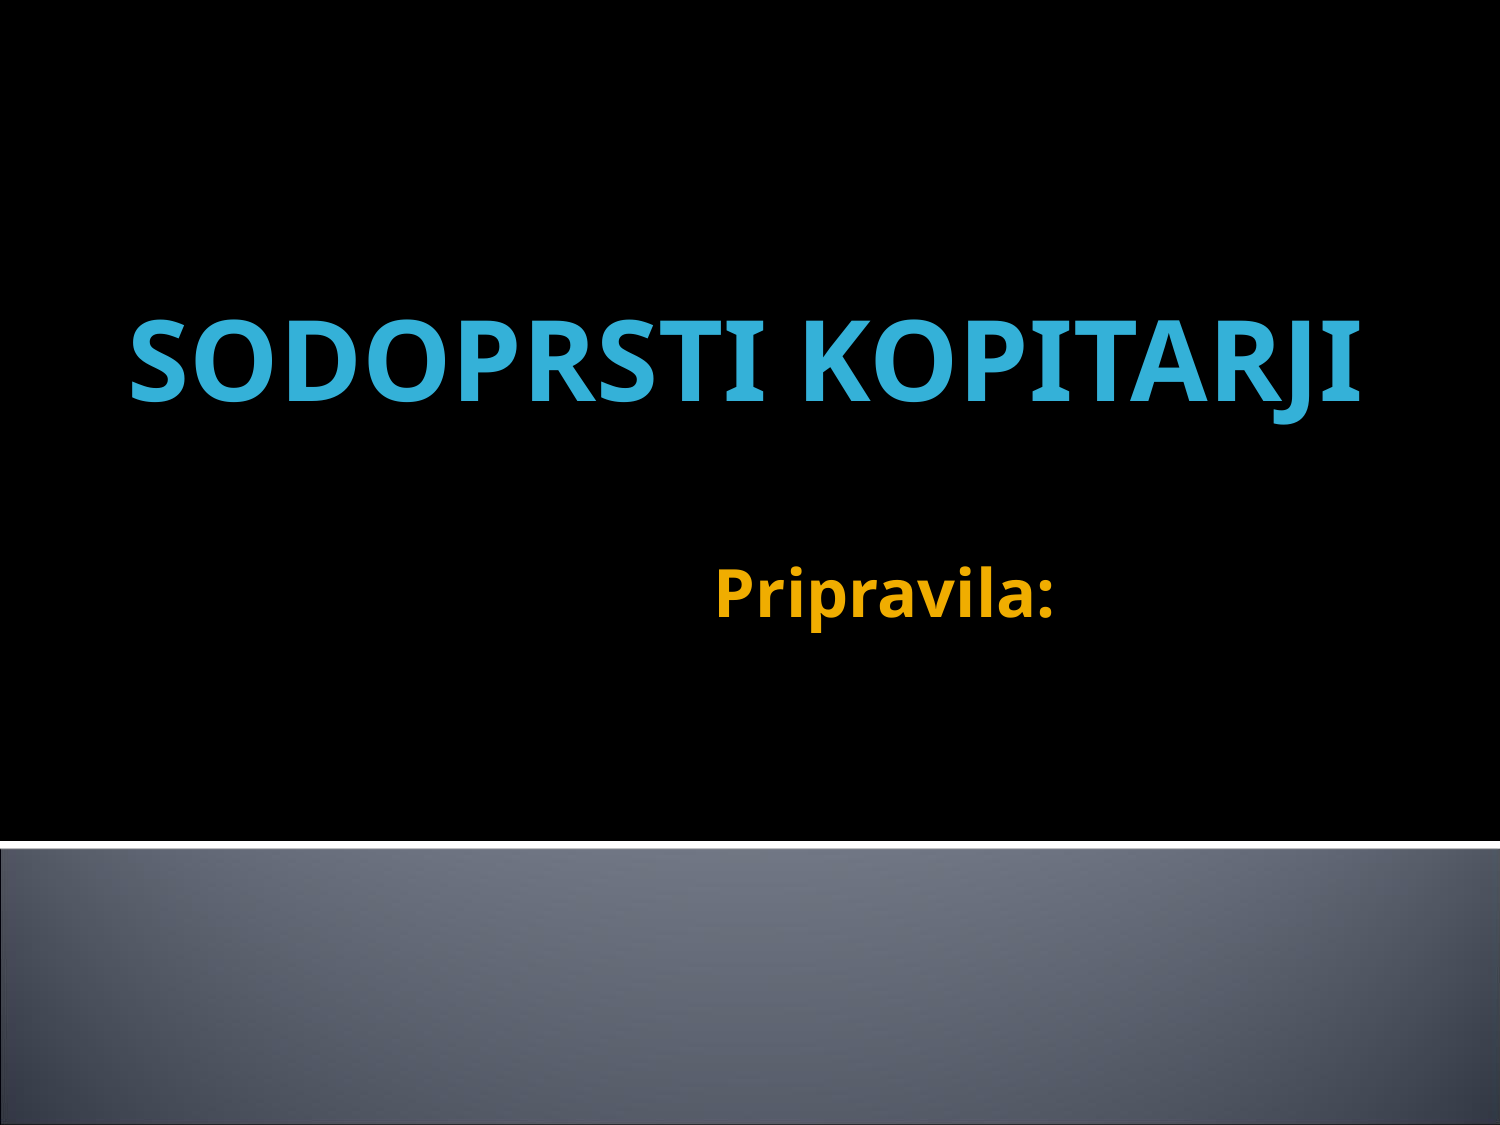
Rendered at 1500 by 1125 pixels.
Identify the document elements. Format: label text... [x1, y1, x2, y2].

picture [0, 849, 1500, 1125]
title Pripravila: [112, 550, 1438, 825]
subtitle [112, 299, 1438, 547]
text_box SODOPRSTI KOPITARJI [112, 281, 1379, 431]
